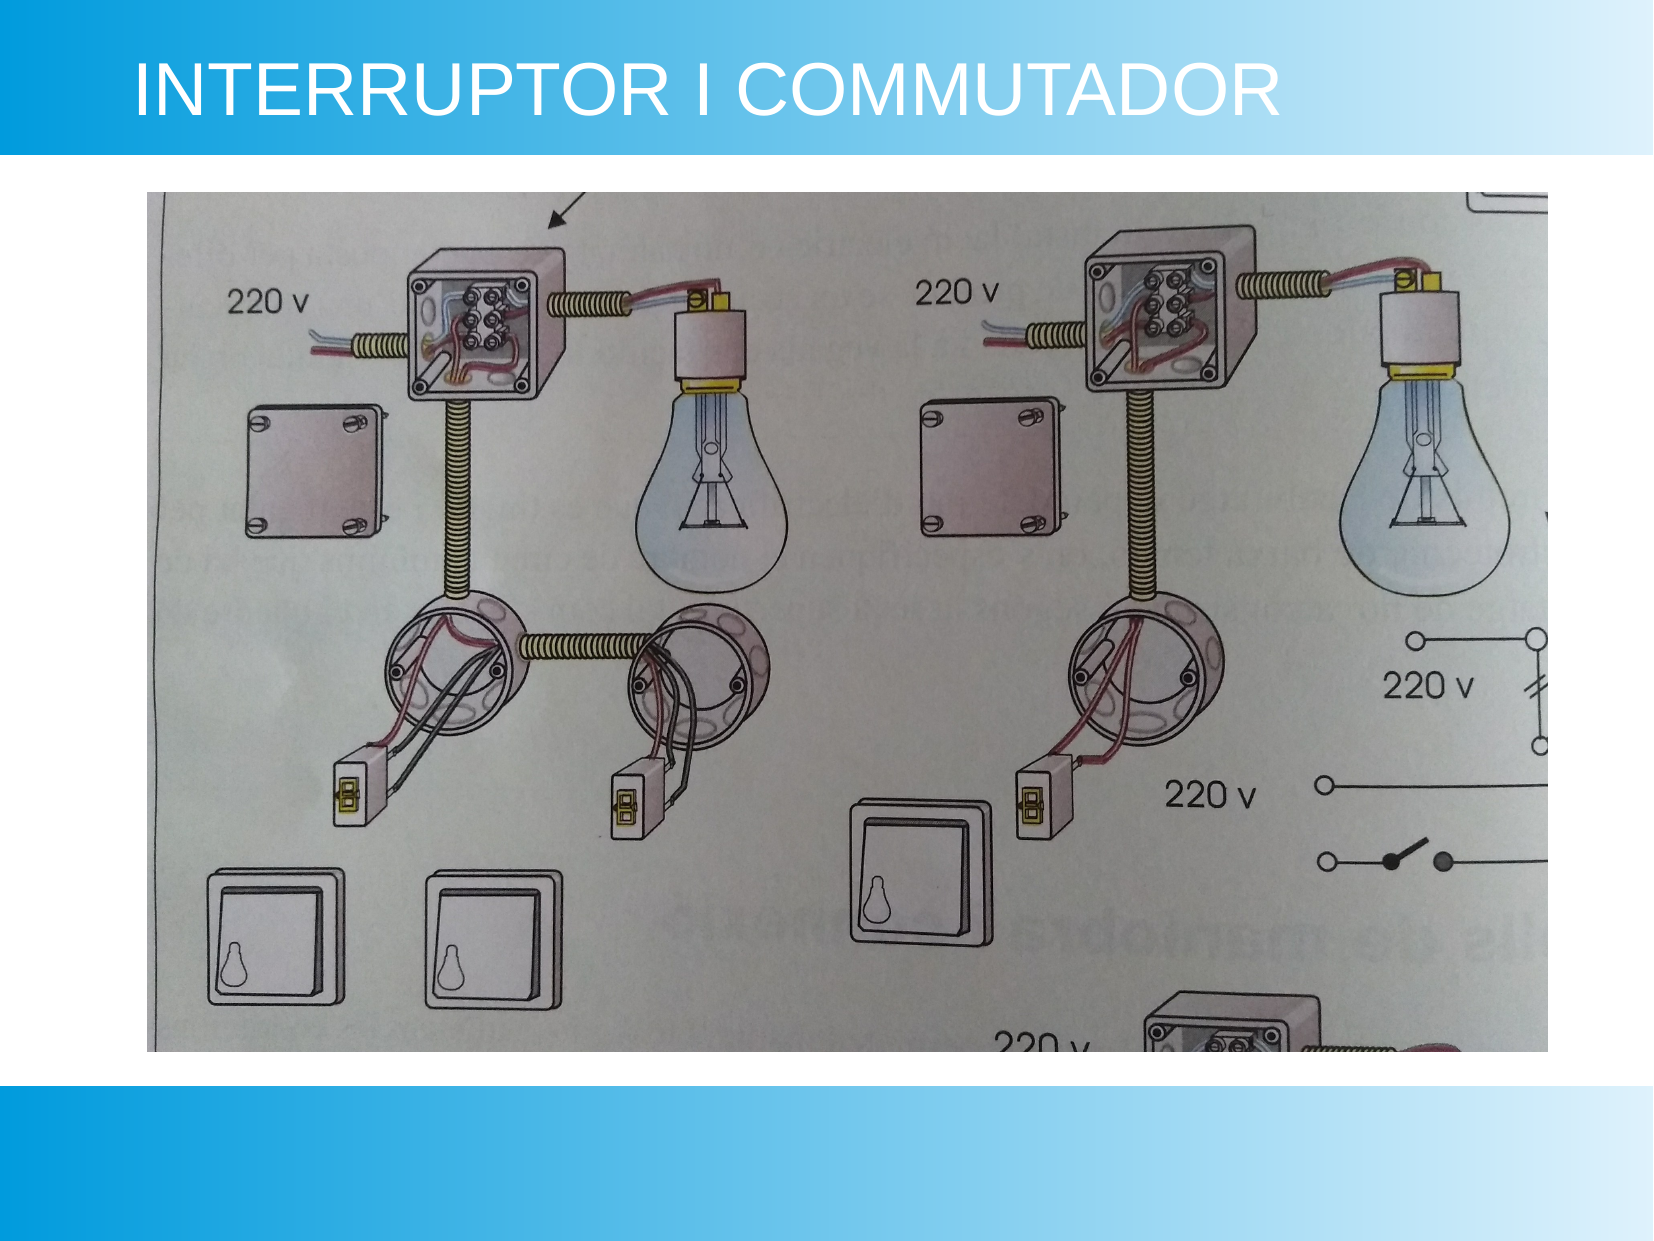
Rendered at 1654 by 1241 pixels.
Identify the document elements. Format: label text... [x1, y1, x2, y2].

picture [147, 192, 1548, 1052]
title INTERRUPTOR I COMMUTADOR [0, 37, 1453, 142]
